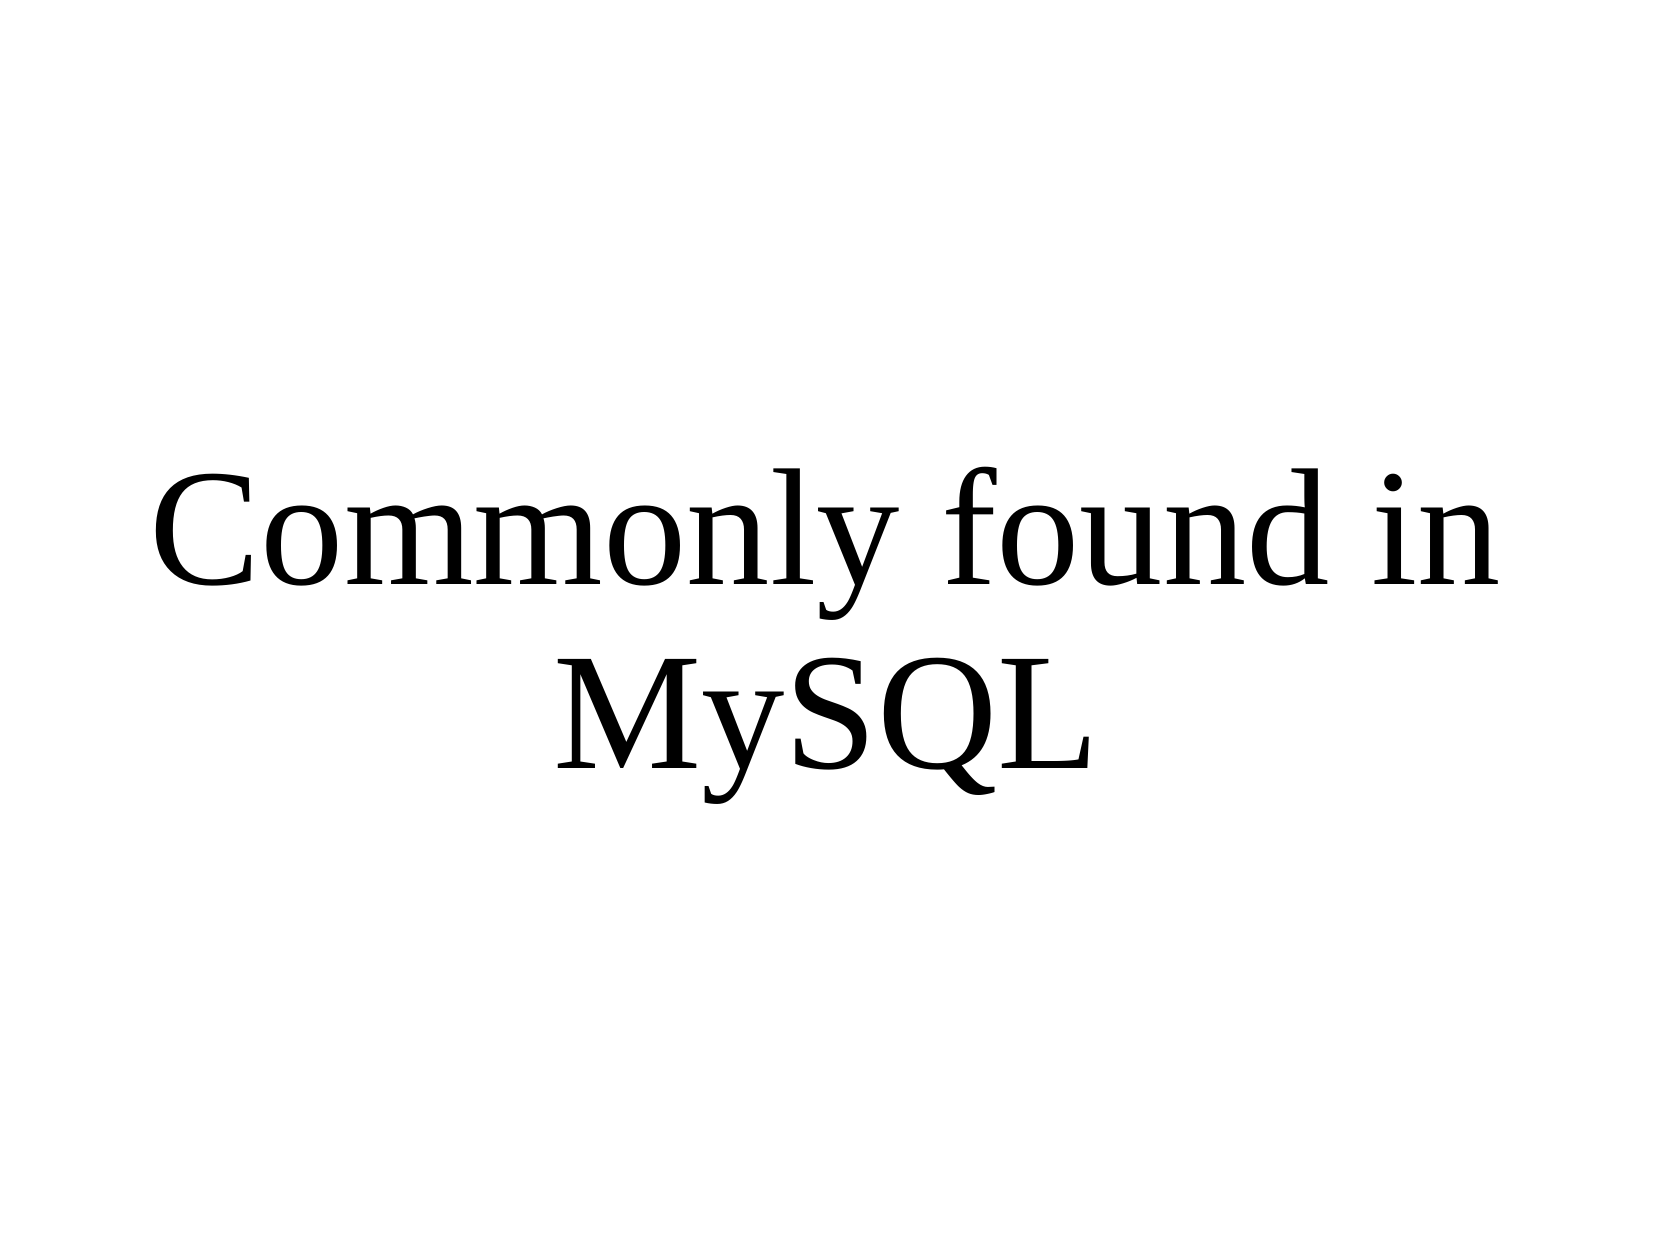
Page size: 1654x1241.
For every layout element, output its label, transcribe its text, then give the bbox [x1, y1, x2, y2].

title Commonly found in MySQL [0, 435, 1654, 805]
